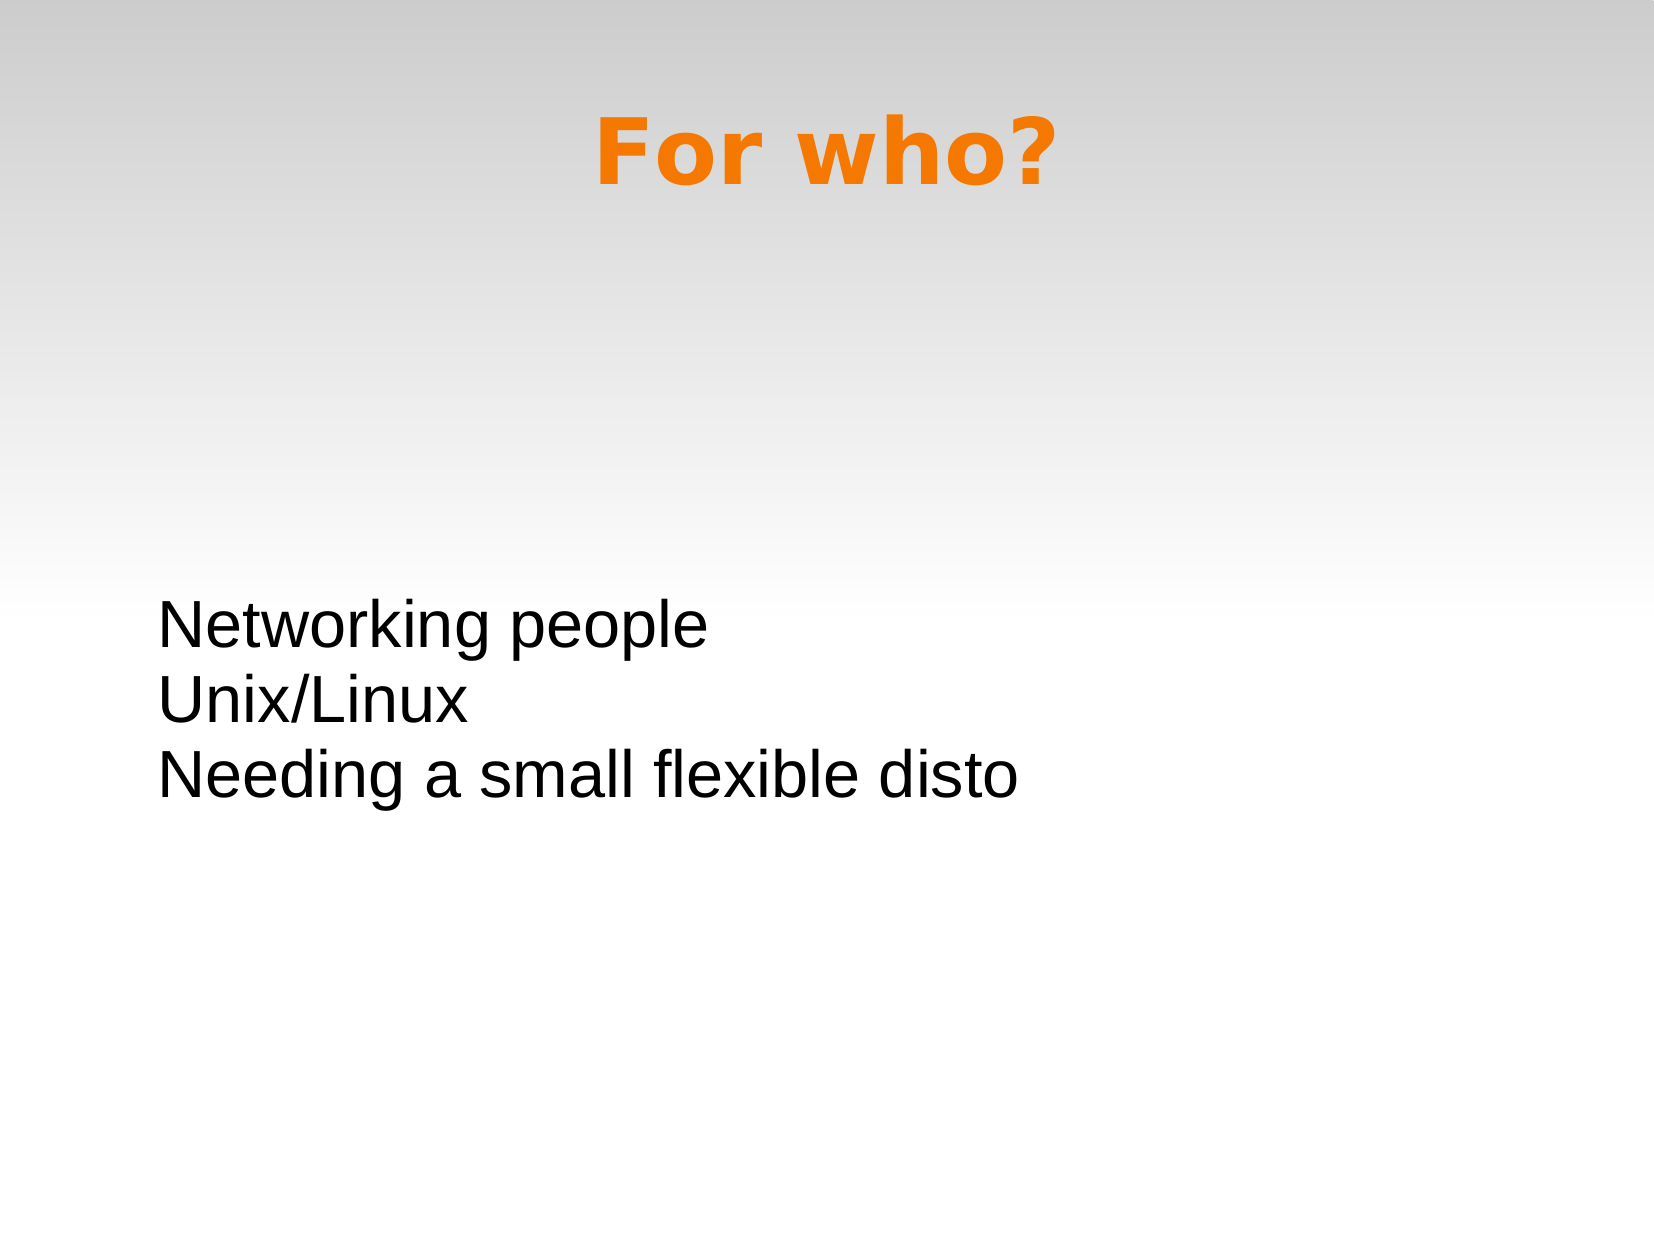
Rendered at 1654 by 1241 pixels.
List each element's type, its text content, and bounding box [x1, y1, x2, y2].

subtitle Networking people Unix/Linux Needing a small flexible disto [82, 290, 1571, 1109]
title For who? [82, 49, 1571, 257]
